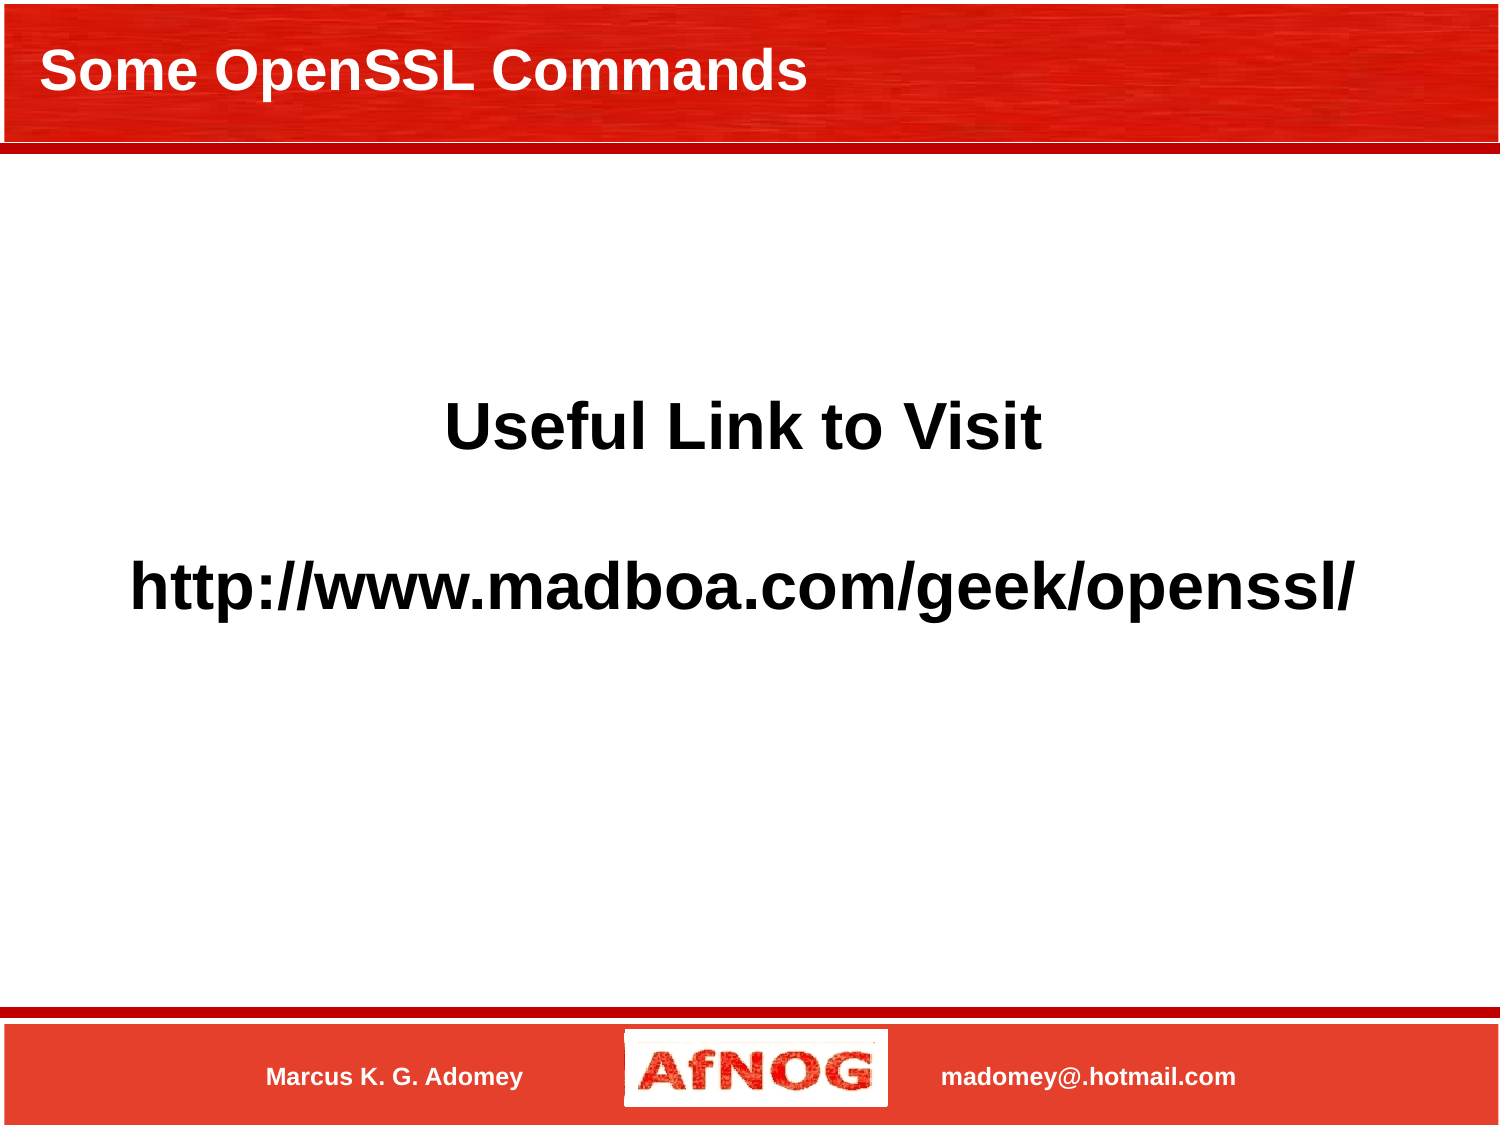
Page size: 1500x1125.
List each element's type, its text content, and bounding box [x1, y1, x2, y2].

text_box Useful Link to Visit http://www.madboa.com/geek/openssl/ [24, 375, 1463, 633]
text_box Some OpenSSL Commands [24, 24, 1188, 111]
